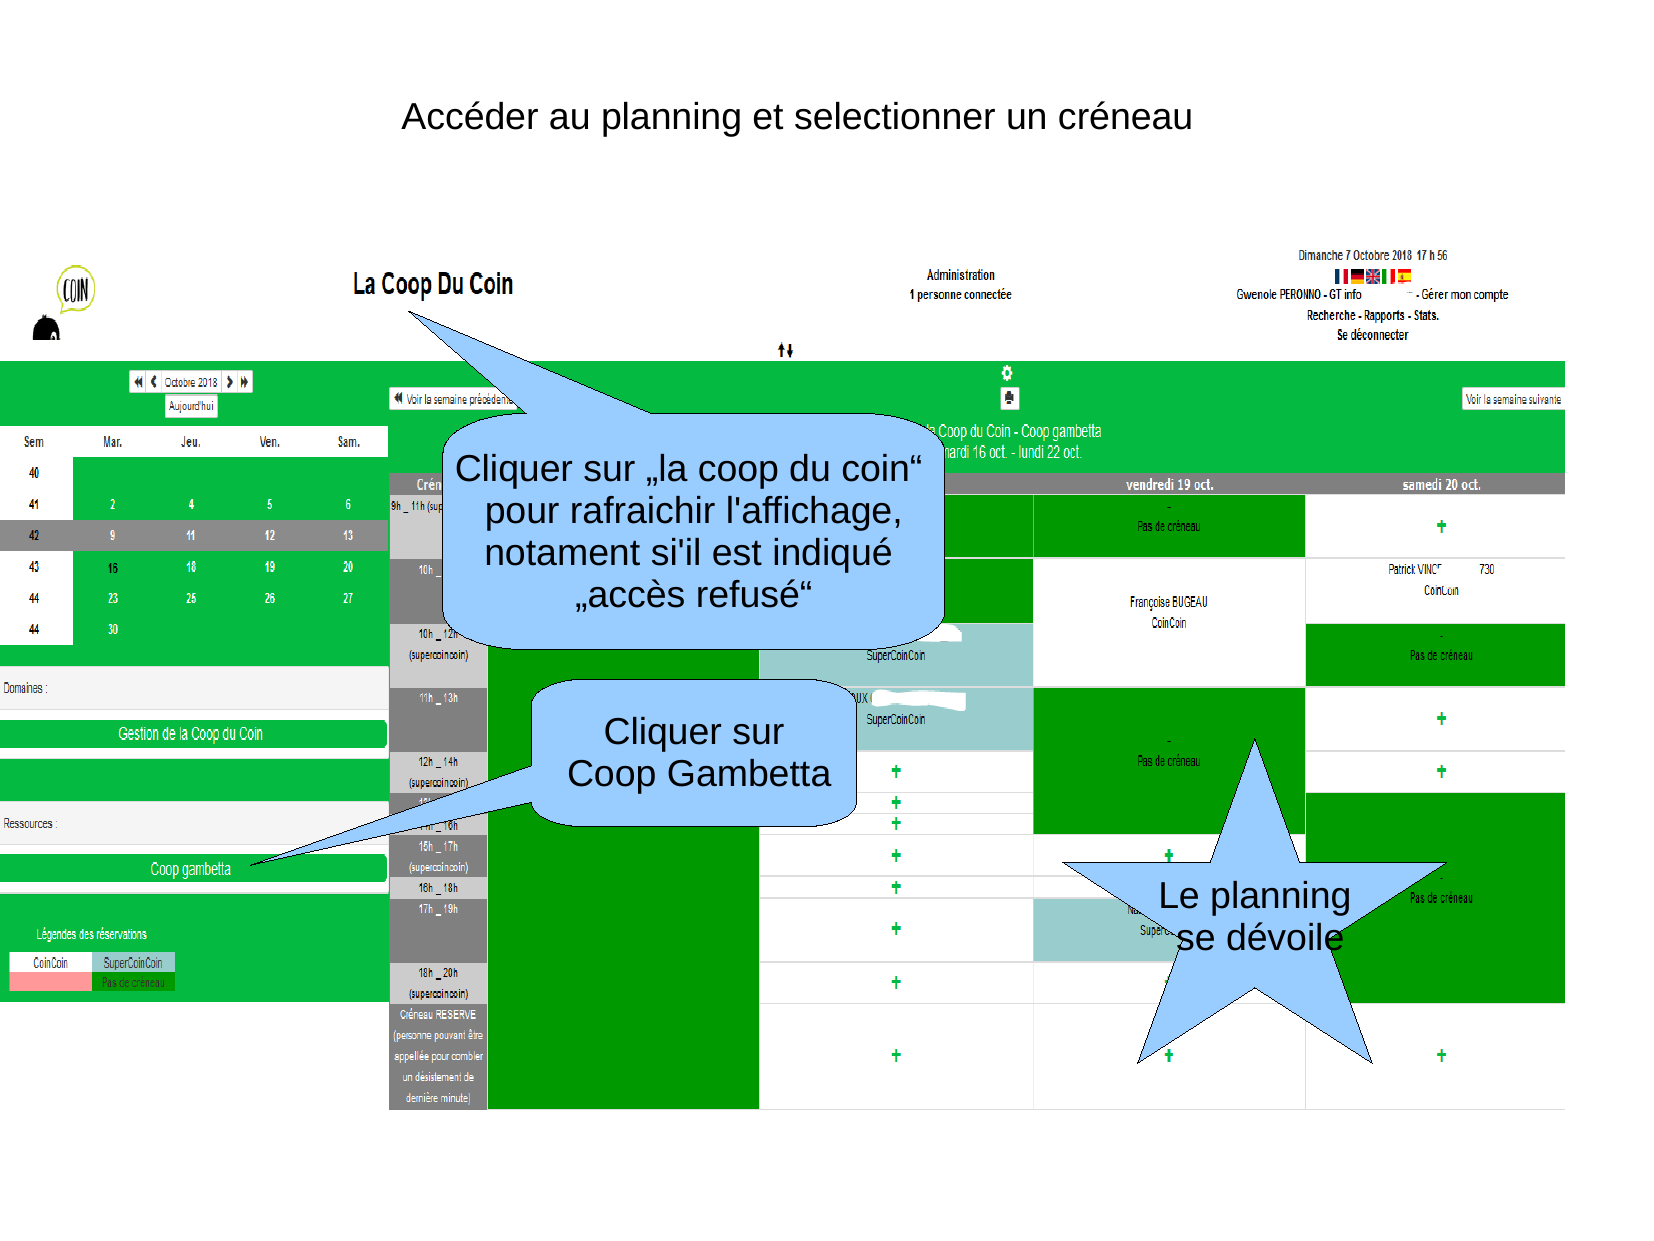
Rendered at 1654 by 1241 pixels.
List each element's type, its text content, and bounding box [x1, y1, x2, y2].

text_box Accéder au planning et selectionner un créneau [88, 88, 1506, 160]
picture [0, 236, 1565, 1182]
text_box Cliquer sur Coop Gambetta [250, 679, 857, 866]
text_box Cliquer sur „la coop du coin“ pour rafraichir l'affichage, notament si'il est indiqué „accès refusé“ [408, 311, 945, 650]
text_box Le planning se dévoile [1062, 738, 1447, 1064]
